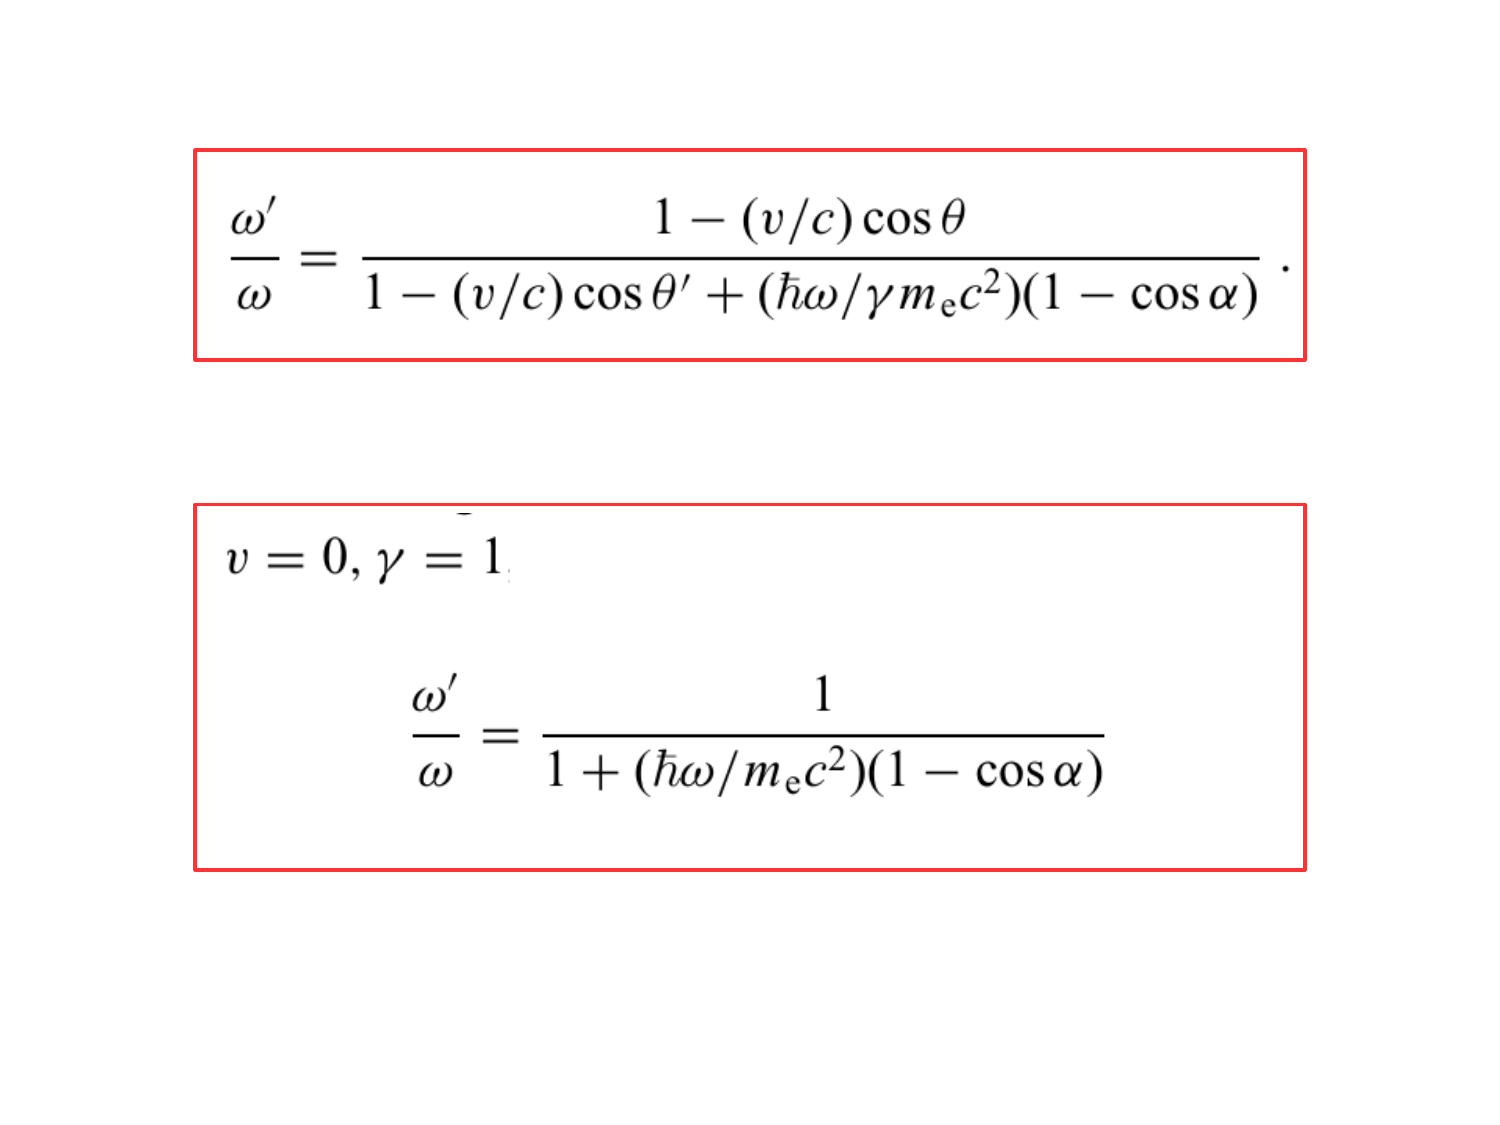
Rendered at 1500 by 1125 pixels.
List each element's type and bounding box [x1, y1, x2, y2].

picture [203, 168, 1299, 345]
picture [388, 650, 1114, 819]
picture [201, 513, 510, 602]
